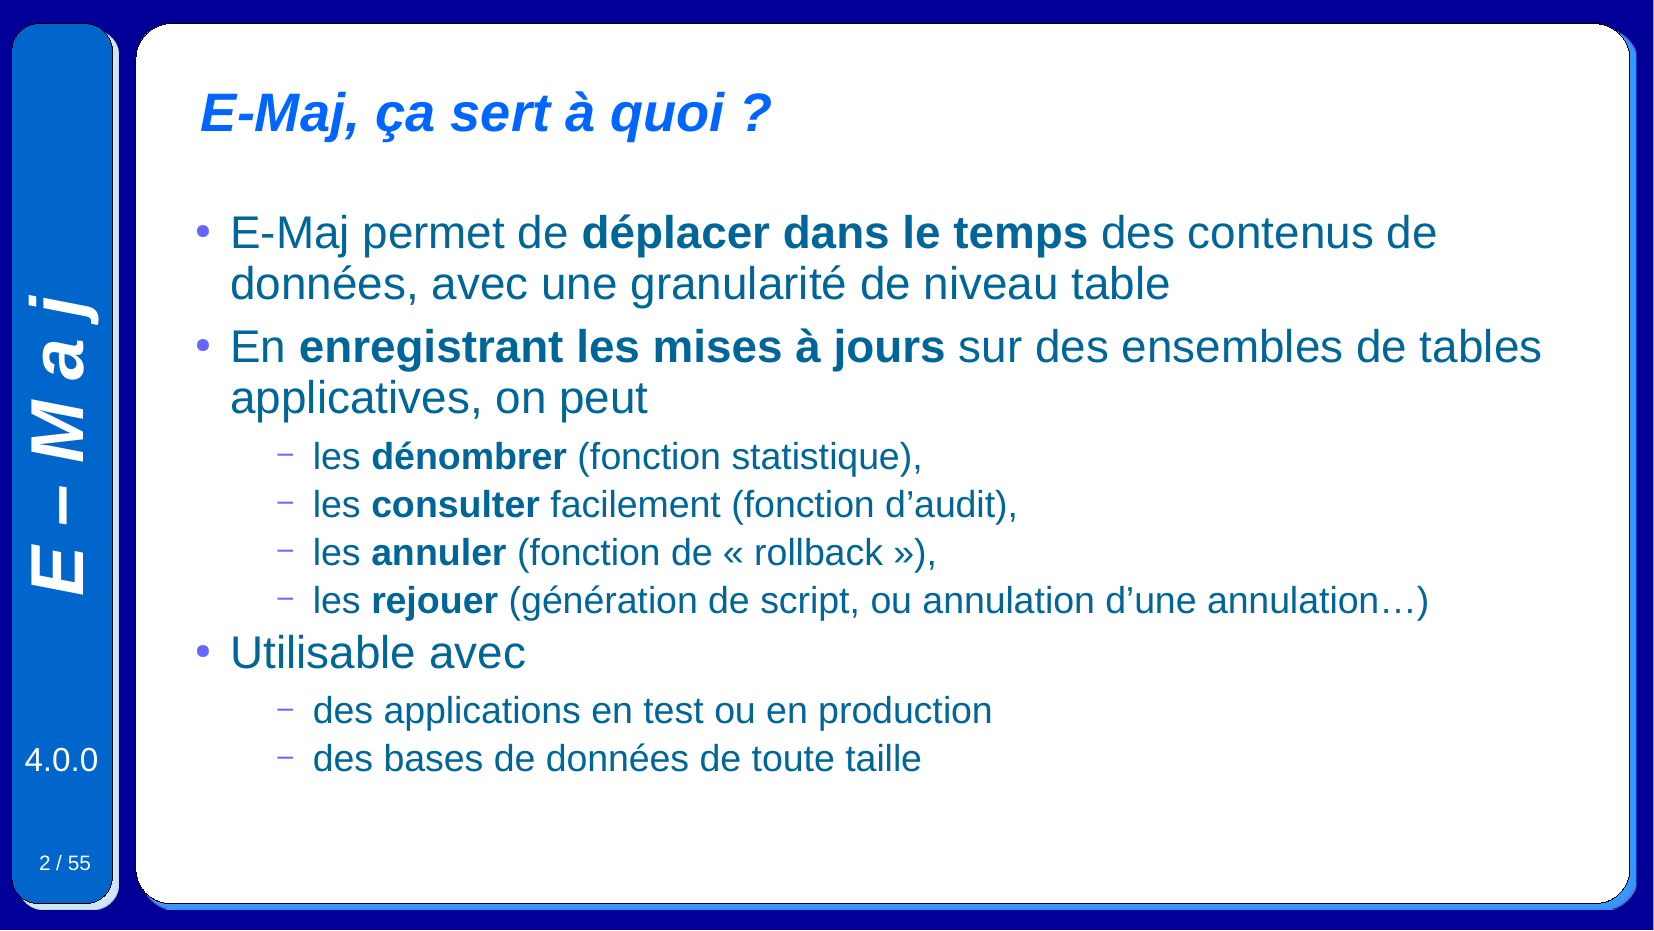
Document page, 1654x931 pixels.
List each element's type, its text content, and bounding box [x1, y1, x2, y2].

title E-Maj, ça sert à quoi ? [200, 34, 1575, 191]
list E-Maj permet de déplacer dans le temps des contenus de données, avec une granularité de niveau table En enregistrant les mises à jours sur des ensembles de tables applicatives, on peut les dénombrer (fonction statistique), les consulter facilement (fonction d’audit), les annuler (fonction de « rollback »), les rejouer (génération de script, ou annulation d’une annulation…) Utilisable avec des applications en test ou en production des bases de données de toute taille [177, 206, 1587, 886]
